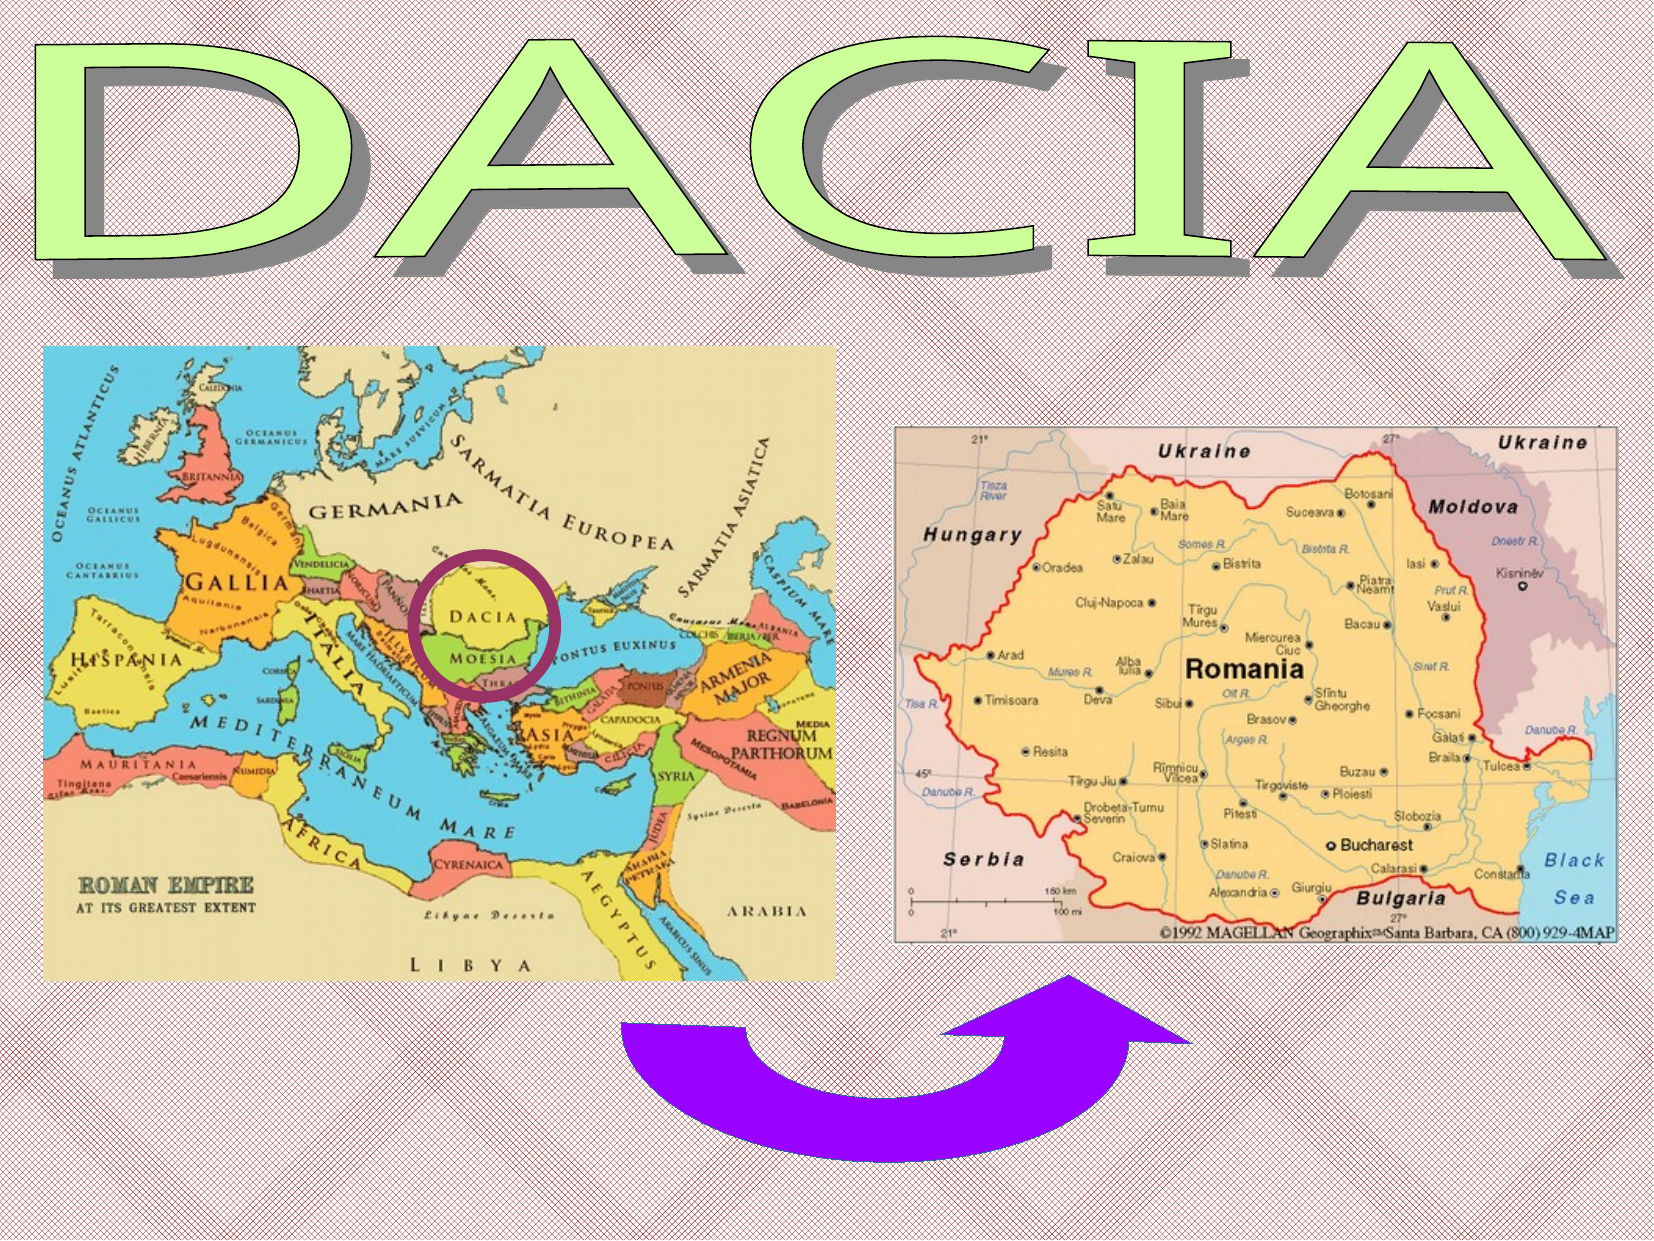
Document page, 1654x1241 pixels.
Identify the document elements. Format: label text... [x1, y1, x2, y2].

text_box [621, 974, 1193, 1163]
picture [43, 346, 836, 981]
text_box DACIA [35, 43, 352, 260]
text_box [413, 555, 556, 697]
text_box DACIA [750, 36, 1049, 258]
text_box DACIA [374, 39, 728, 257]
picture [892, 425, 1619, 945]
text_box DACIA [1253, 42, 1607, 260]
text_box DACIA [1088, 40, 1231, 257]
